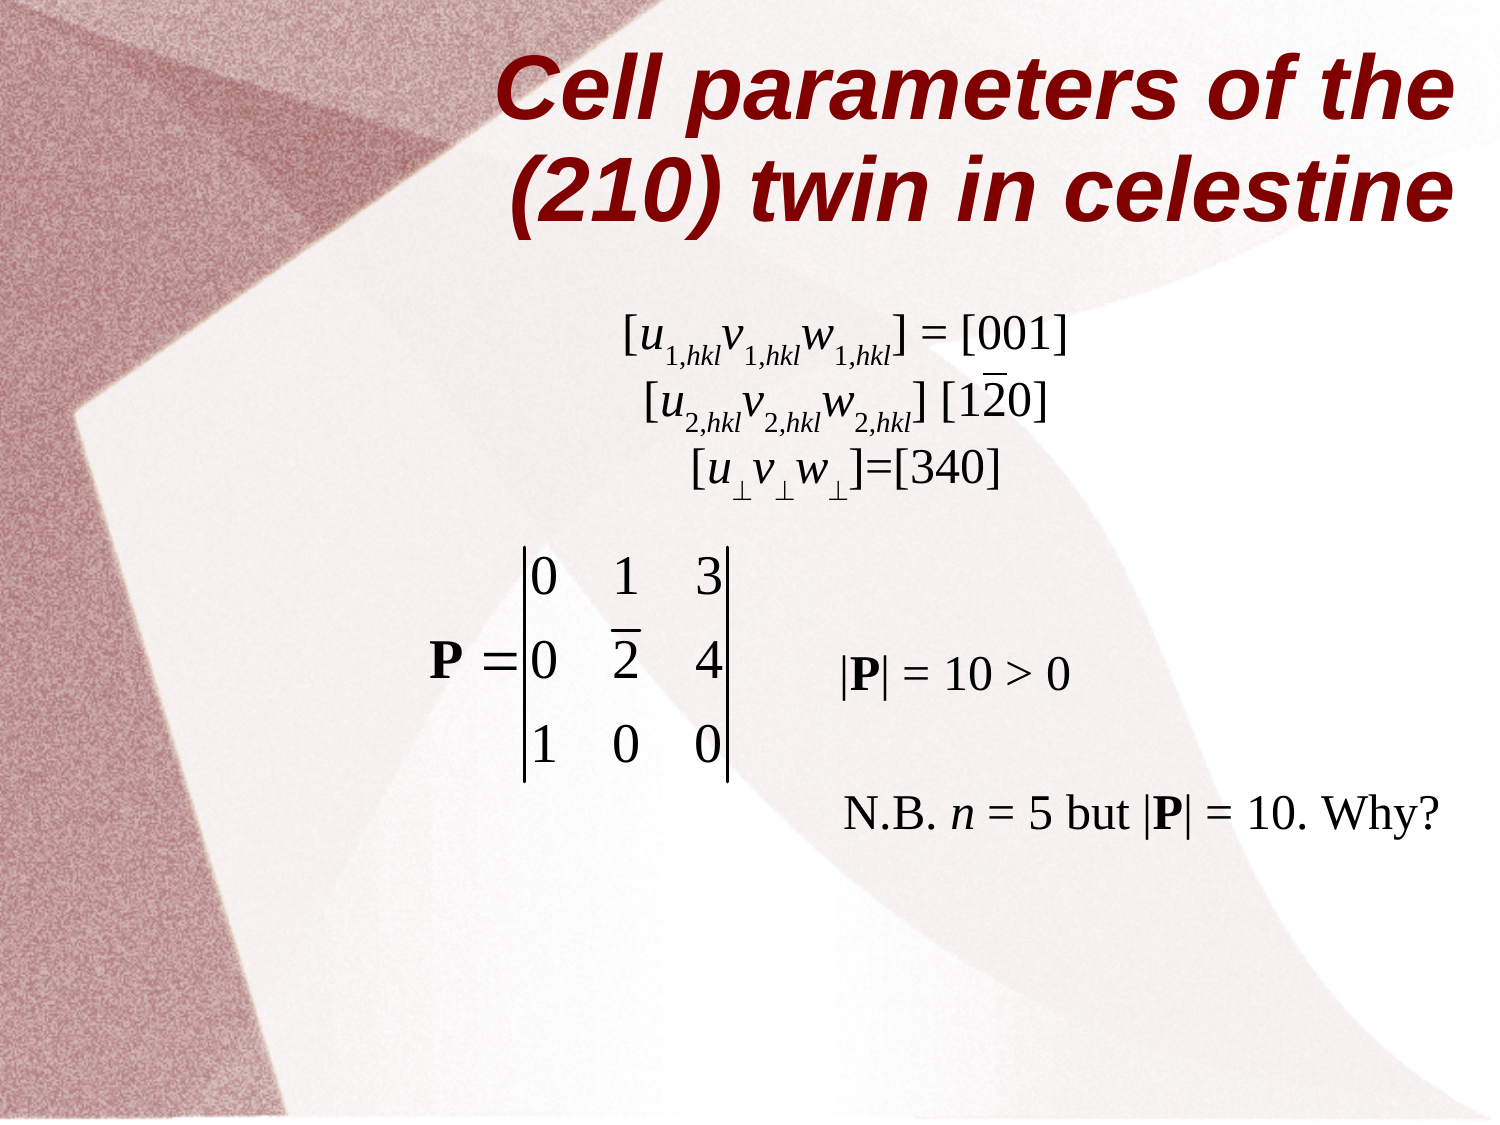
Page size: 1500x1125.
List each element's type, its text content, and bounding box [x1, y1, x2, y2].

text_box N.B. n = 5 but |P| = 10. Why? [828, 777, 1457, 850]
text_box |P| = 10 > 0 [825, 638, 1088, 711]
picture [0, 0, 1500, 1125]
title Cell parameters of the (210) twin in celestine [306, 36, 1458, 242]
text_box [u1,hklv1,hklw1,hkl] = [001] [u2,hklv2,hklw2,hkl] [120] [uvw]=[340] [607, 297, 1084, 522]
chart [421, 533, 740, 796]
